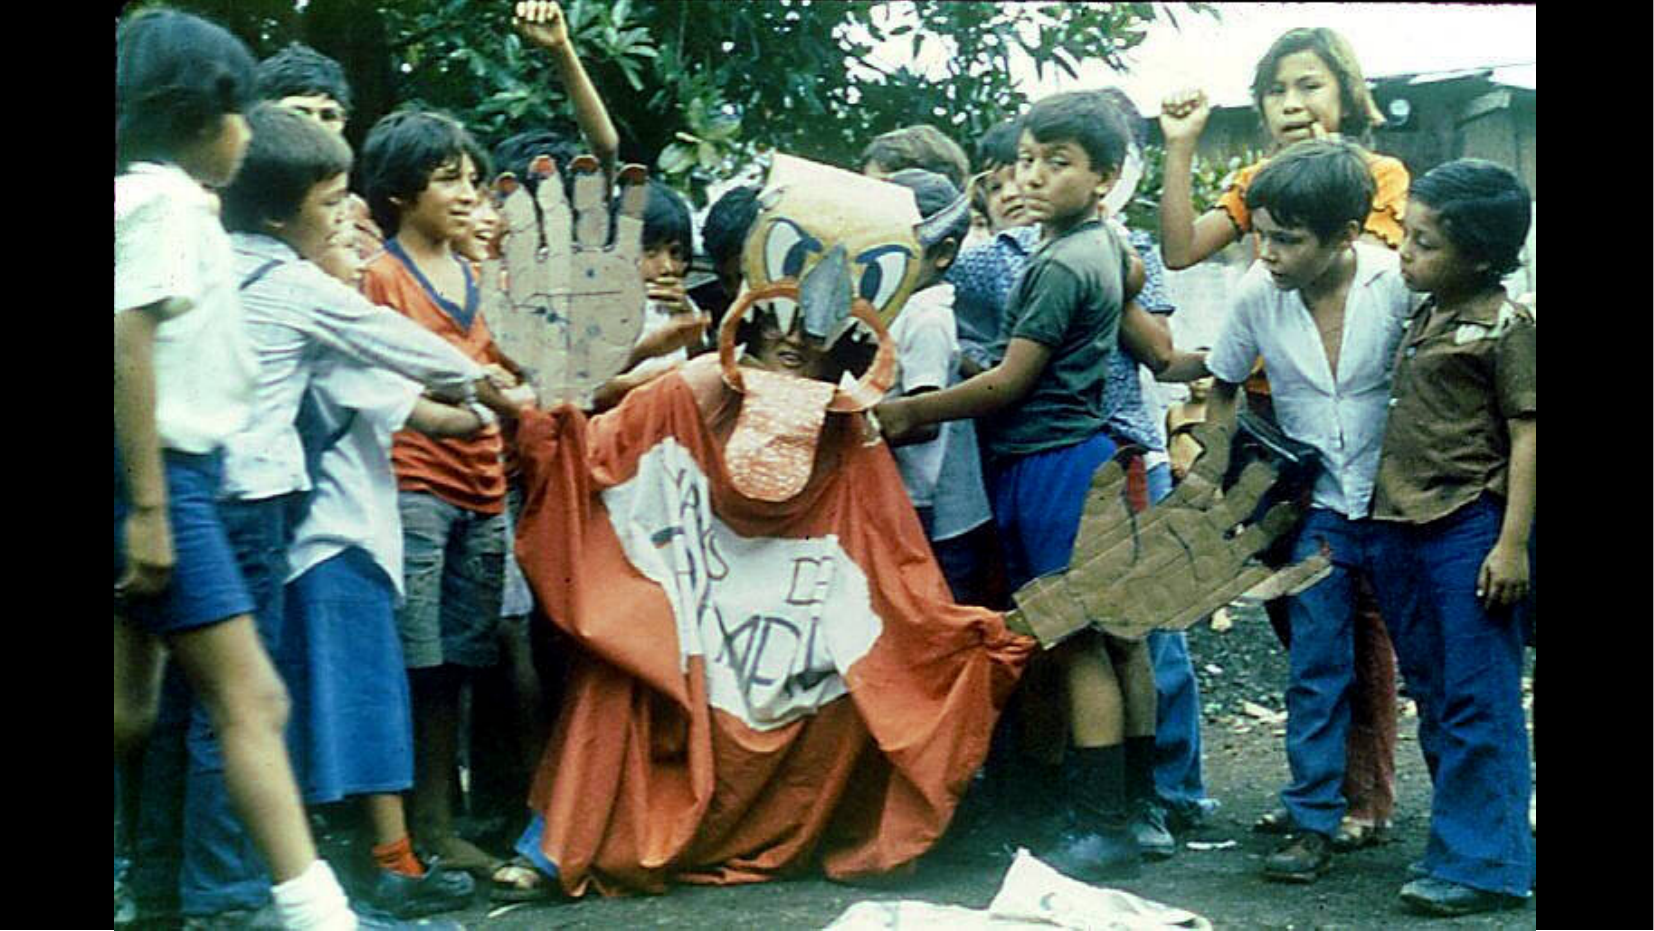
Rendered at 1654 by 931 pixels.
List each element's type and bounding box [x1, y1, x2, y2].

picture [114, 0, 1536, 931]
